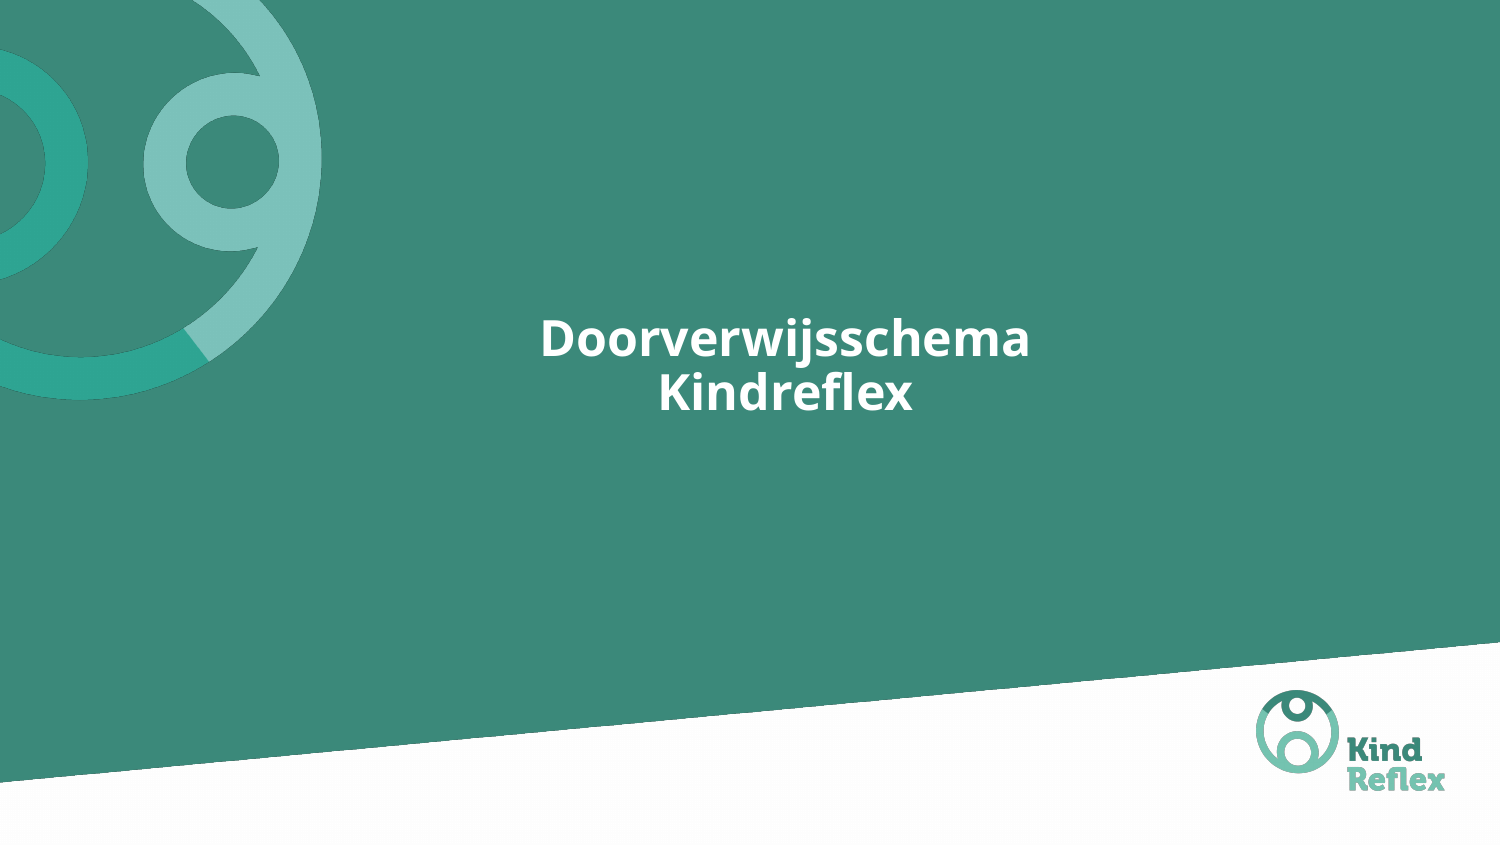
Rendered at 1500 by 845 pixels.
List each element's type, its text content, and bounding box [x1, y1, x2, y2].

title Doorverwijsschema Kindreflex [513, 312, 1058, 567]
